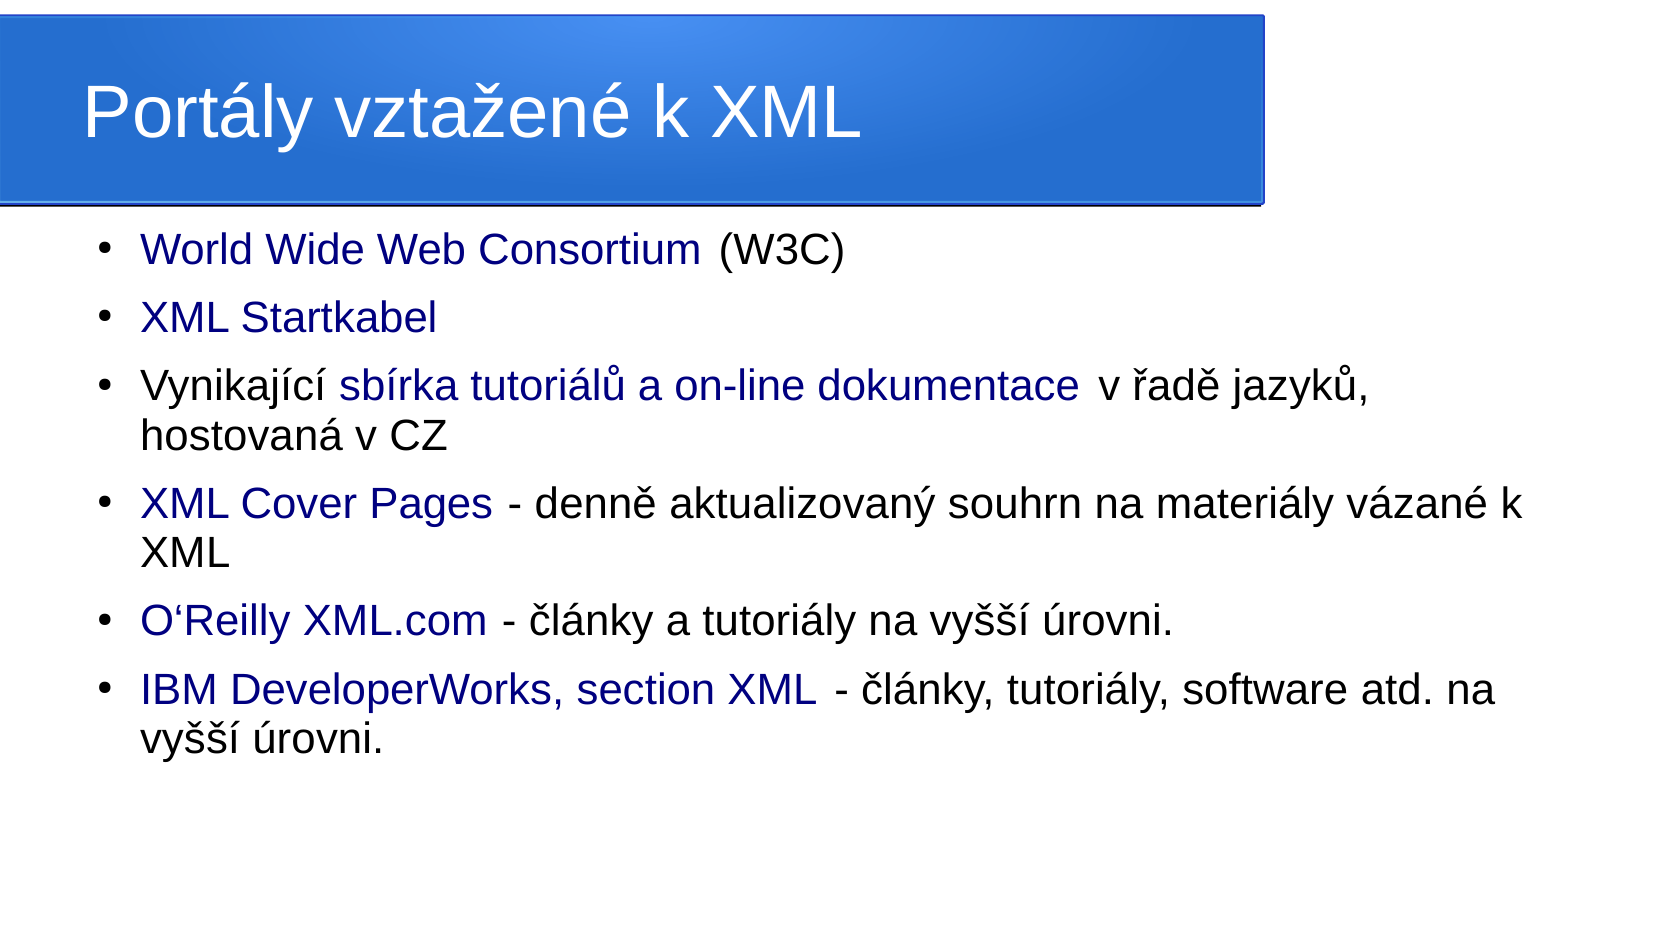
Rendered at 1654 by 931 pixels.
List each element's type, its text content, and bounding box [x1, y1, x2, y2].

list World Wide Web Consortium (W3C) XML Startkabel Vynikající sbírka tutoriálů a on-line dokumentace v řadě jazyků, hostovaná v CZ XML Cover Pages - denně aktualizovaný souhrn na materiály vázané k XML O‘Reilly XML.com - články a tutoriály na vyšší úrovni. IBM DeveloperWorks, section XML - články, tutoriály, software atd. na vyšší úrovni. [82, 224, 1571, 764]
title Portály vztažené k XML [82, 35, 1235, 189]
